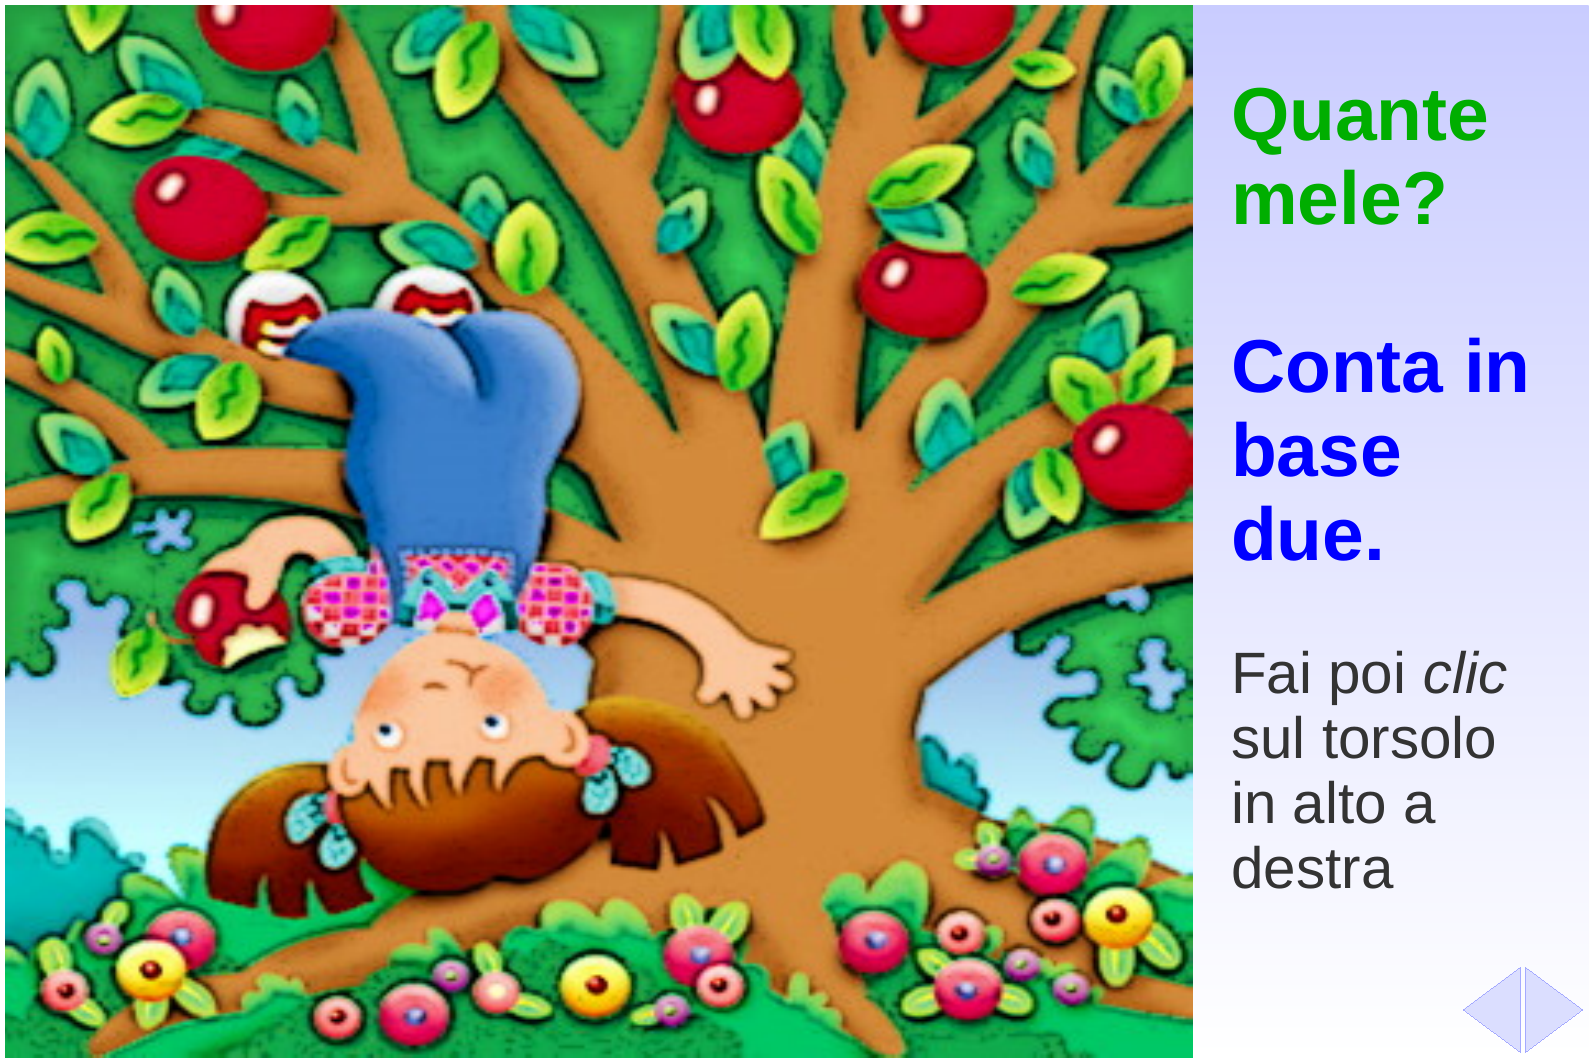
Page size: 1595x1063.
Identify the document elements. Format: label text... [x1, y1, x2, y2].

text_box [1463, 967, 1521, 1053]
text_box Quante mele? Conta in base due. Fai poi clic sul torsolo in alto a destra [1216, 64, 1571, 951]
text_box [1525, 967, 1583, 1053]
picture [5, 5, 1193, 1058]
